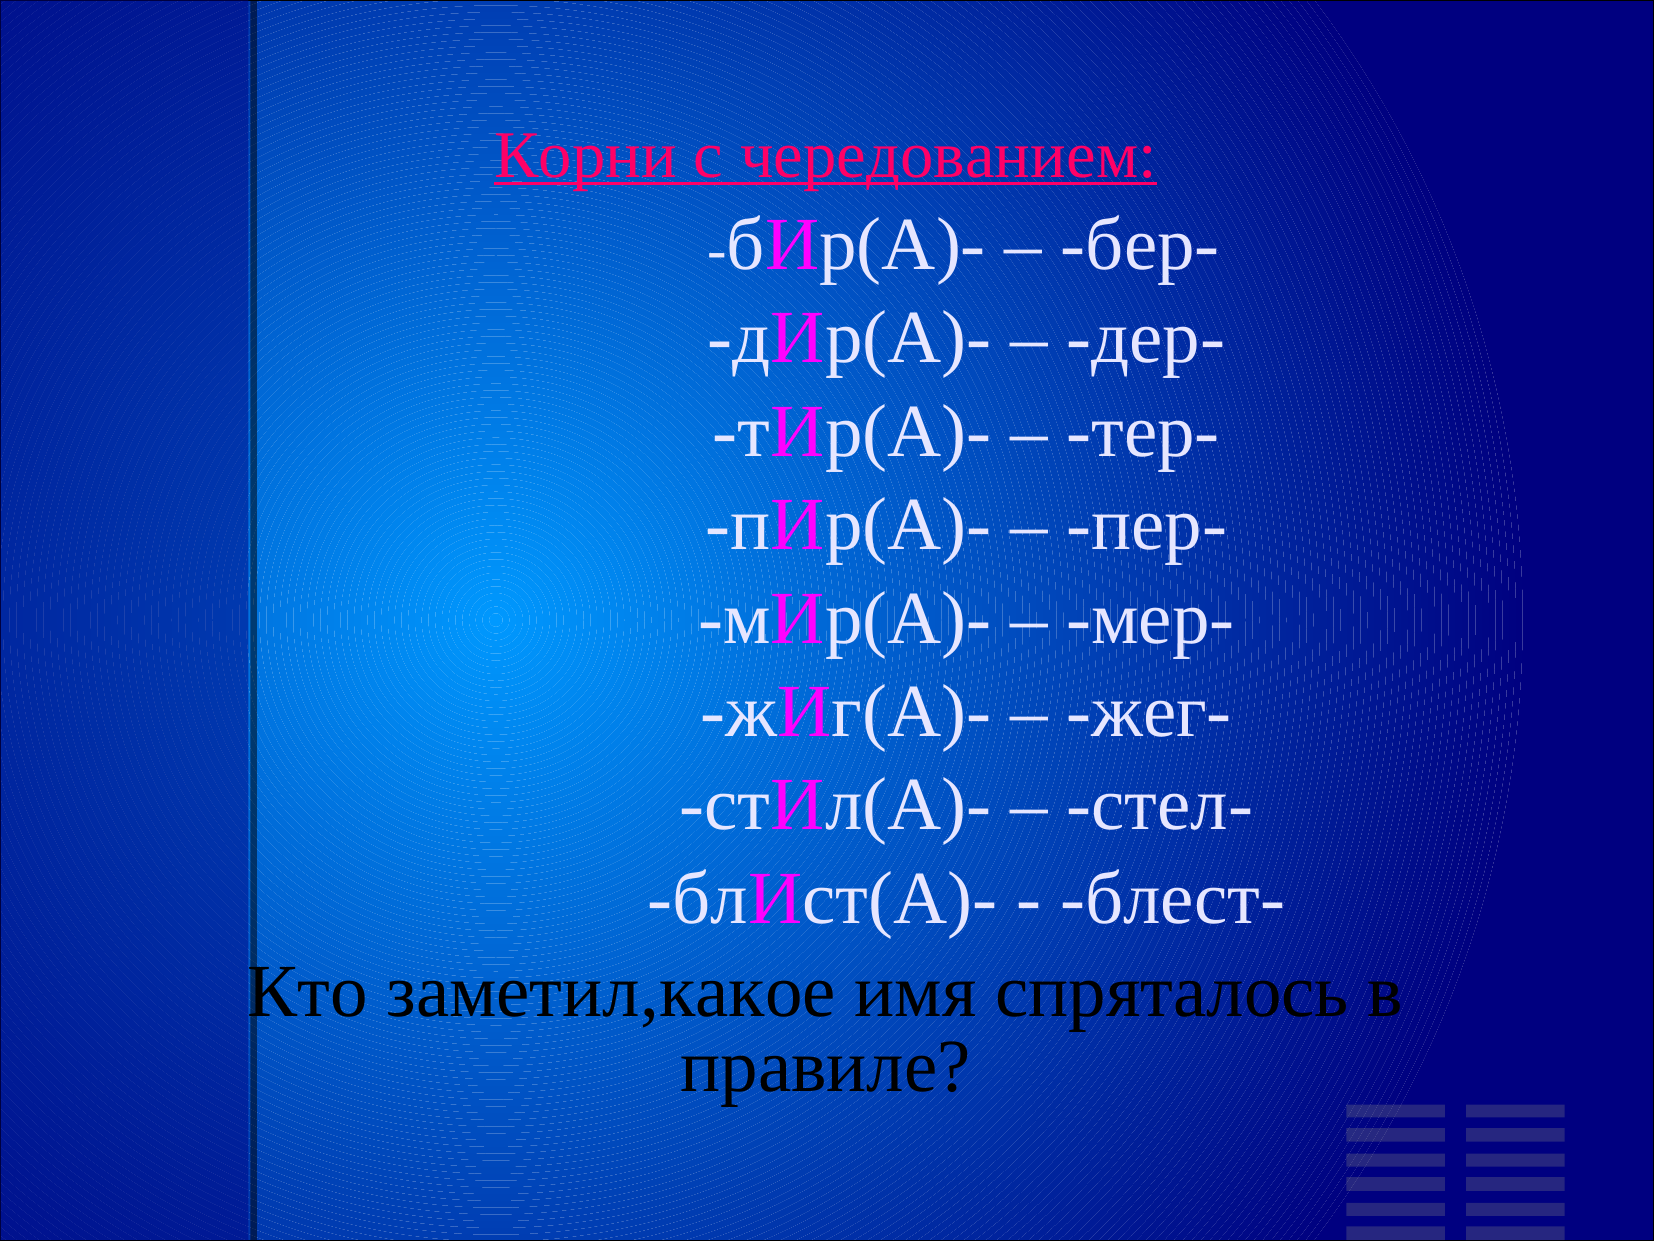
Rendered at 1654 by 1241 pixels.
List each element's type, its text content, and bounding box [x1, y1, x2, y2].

subtitle Корни с чередованием: -бИр(А)- – -бер- -дИр(А)- – -дер- -тИр(А)- – -тер- -пИр(А)- – -пер- -мИр(А)- – -мер- -жИг(А)- – -жег- -стИл(А)- – -стел- -блИст(А)- - -блест- Кто заметил,какое имя спряталось в правиле? [119, 104, 1533, 1126]
